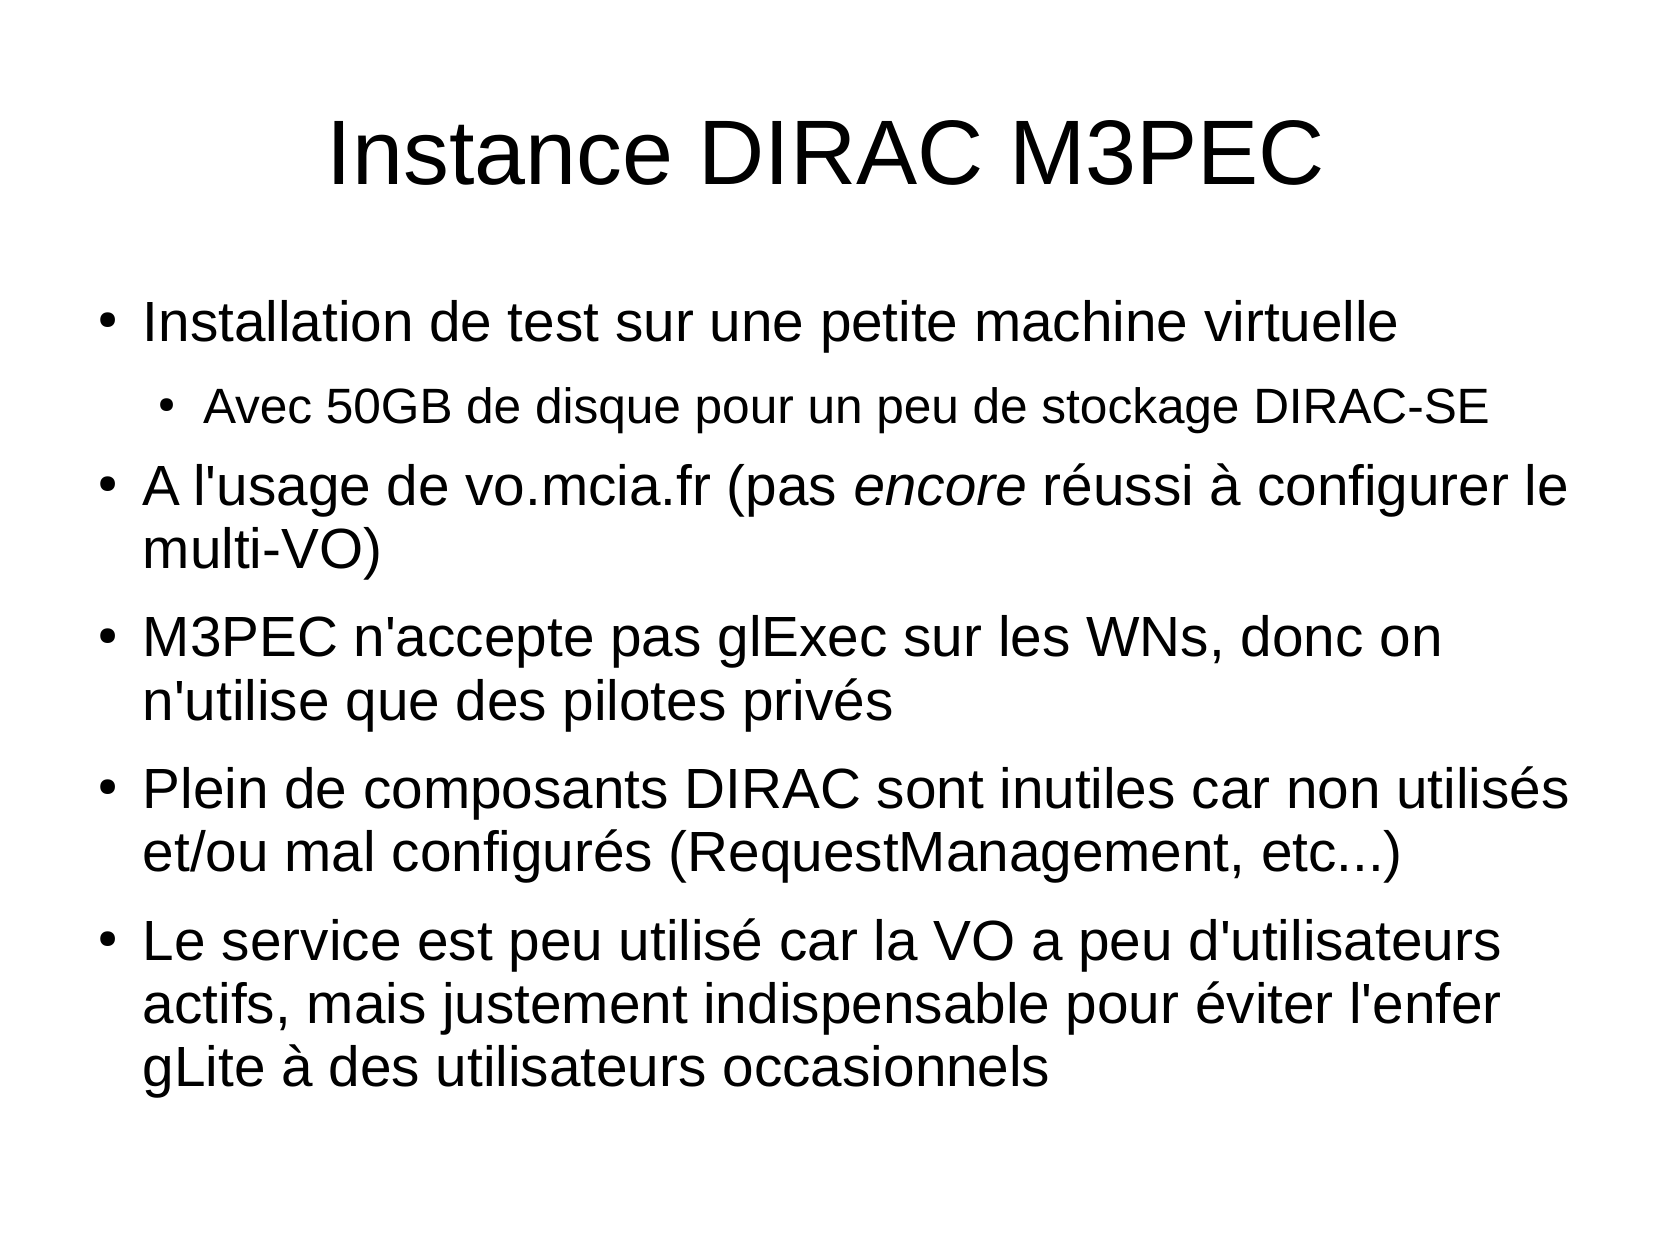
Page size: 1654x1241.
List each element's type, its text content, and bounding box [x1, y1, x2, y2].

list Installation de test sur une petite machine virtuelle Avec 50GB de disque pour un peu de stockage DIRAC-SE A l'usage de vo.mcia.fr (pas encore réussi à configurer le multi-VO) M3PEC n'accepte pas glExec sur les WNs, donc on n'utilise que des pilotes privés Plein de composants DIRAC sont inutiles car non utilisés et/ou mal configurés (RequestManagement, etc...) Le service est peu utilisé car la VO a peu d'utilisateurs actifs, mais justement indispensable pour éviter l'enfer gLite à des utilisateurs occasionnels [82, 290, 1571, 1109]
title Instance DIRAC M3PEC [82, 56, 1571, 250]
